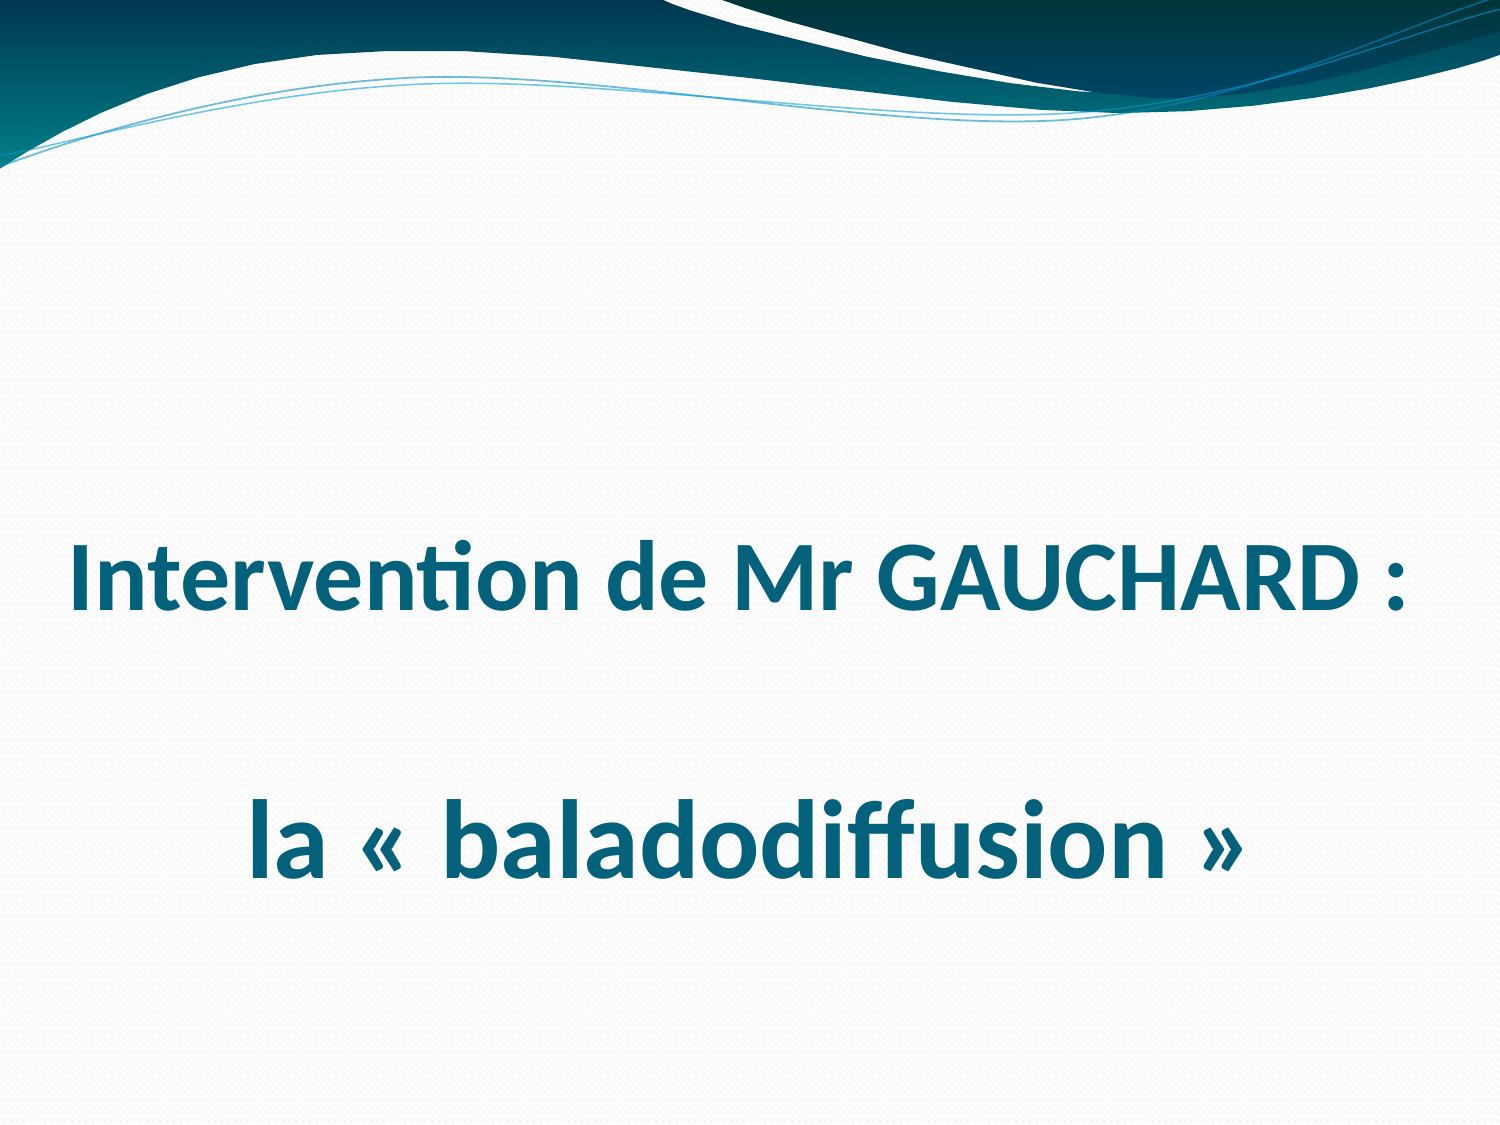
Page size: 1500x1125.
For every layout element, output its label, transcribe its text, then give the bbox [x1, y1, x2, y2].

title Intervention de Mr GAUCHARD : la « baladodiffusion » [53, 503, 1449, 691]
